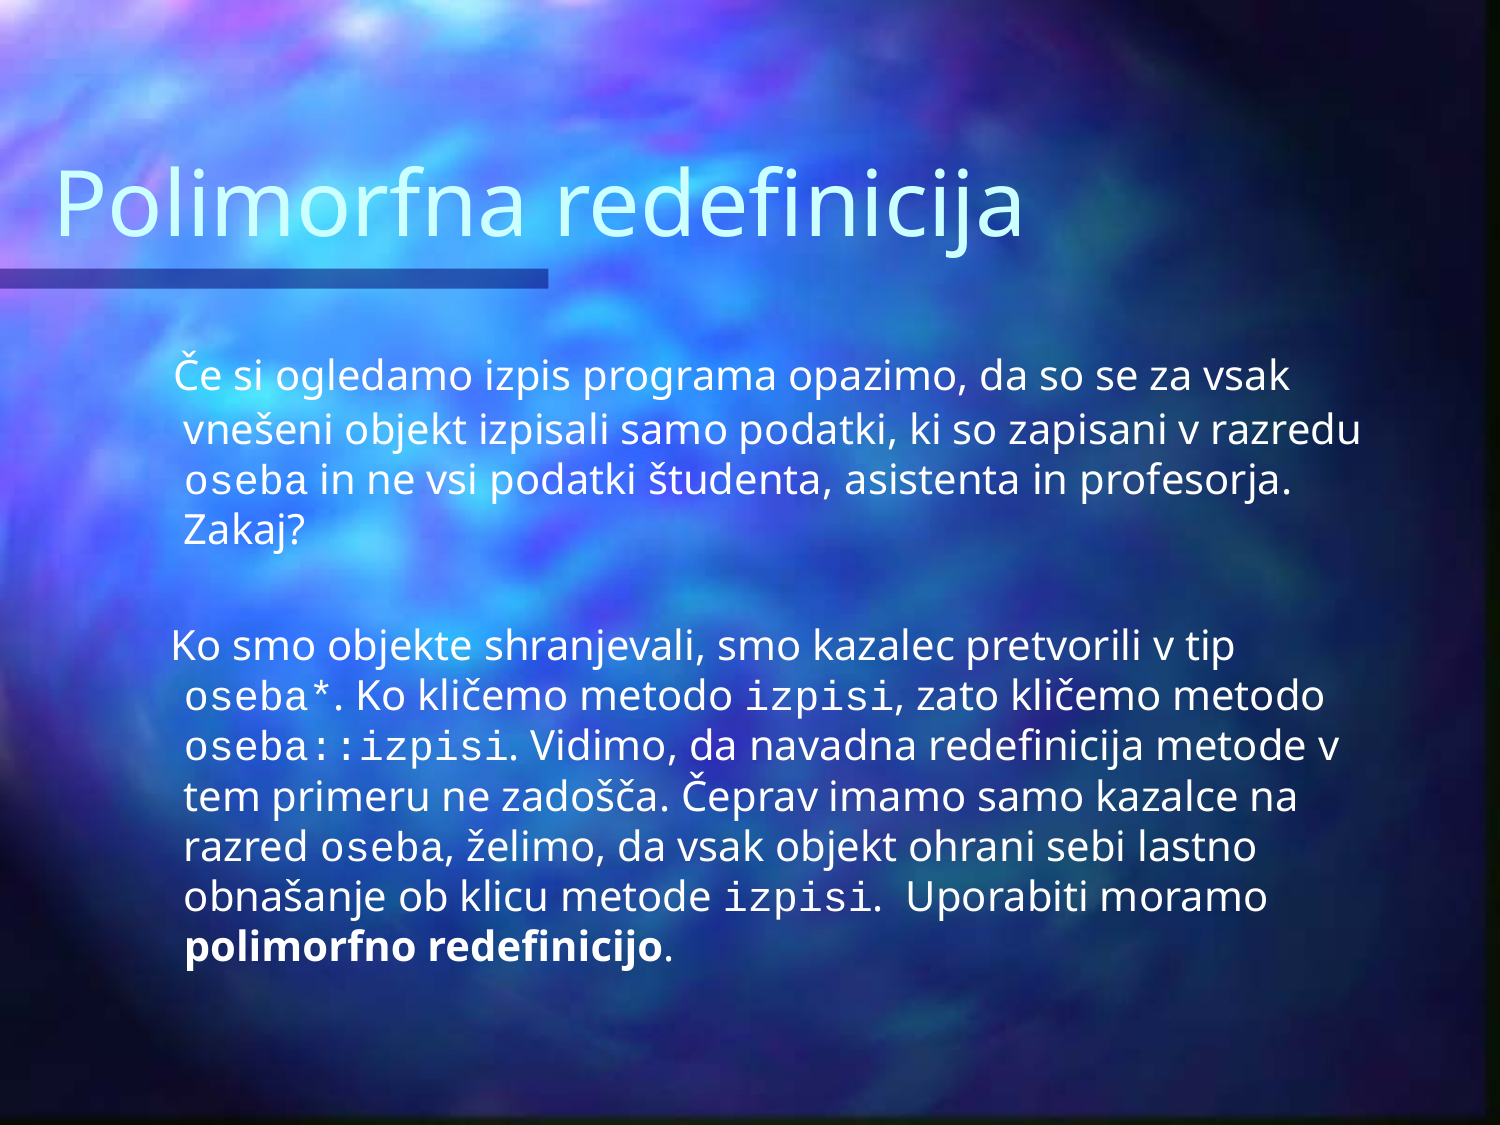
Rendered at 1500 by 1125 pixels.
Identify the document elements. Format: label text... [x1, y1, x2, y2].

title Polimorfna redefinicija [37, 75, 1313, 263]
list Če si ogledamo izpis programa opazimo, da so se za vsak vnešeni objekt izpisali samo podatki, ki so zapisani v razredu oseba in ne vsi podatki študenta, asistenta in profesorja. Zakaj? Ko smo objekte shranjevali, smo kazalec pretvorili v tip oseba*. Ko kličemo metodo izpisi, zato kličemo metodo oseba::izpisi. Vidimo, da navadna redefinicija metode v tem primeru ne zadošča. Čeprav imamo samo kazalce na razred oseba, želimo, da vsak objekt ohrani sebi lastno obnašanje ob klicu metode izpisi. Uporabiti moramo polimorfno redefinicijo. [112, 324, 1388, 1000]
picture [0, 0, 1500, 1125]
